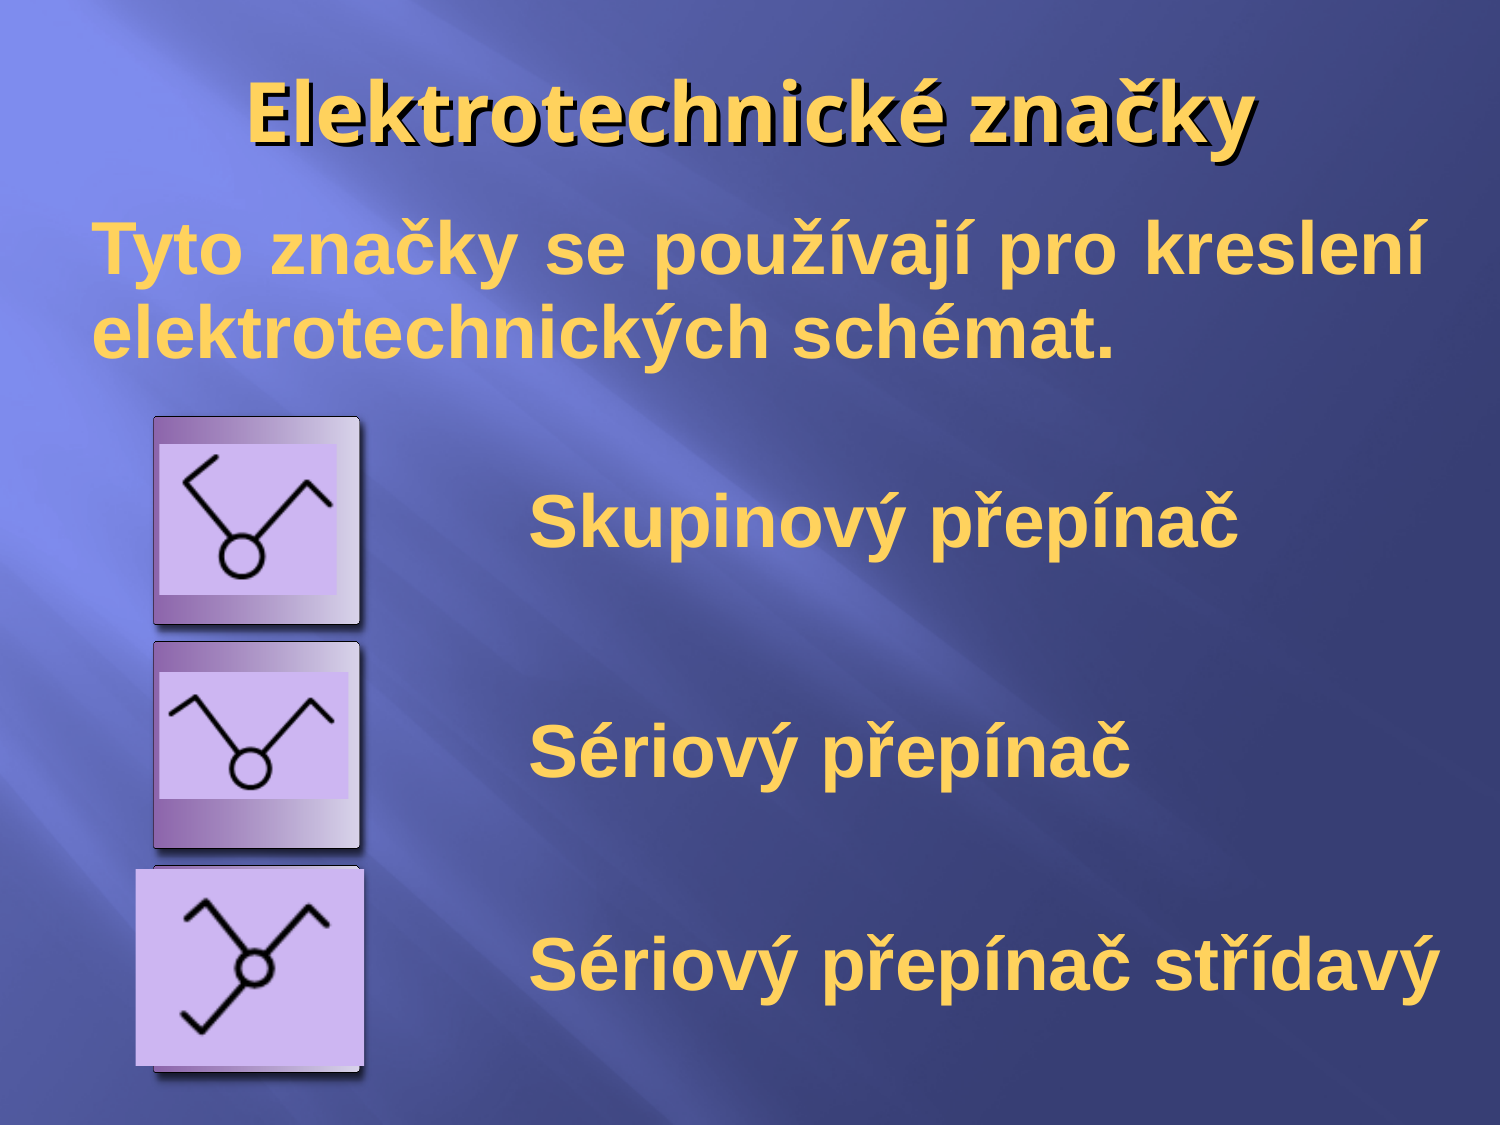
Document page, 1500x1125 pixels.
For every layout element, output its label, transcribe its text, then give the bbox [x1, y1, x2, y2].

title Elektrotechnické značky [75, 45, 1426, 173]
text_box Sériový přepínač střídavý [513, 881, 1459, 1047]
text_box Skupinový přepínač [513, 467, 1282, 575]
text_box Tyto značky se používají pro kreslení elektrotechnických schémat. [76, 184, 1447, 398]
text_box Sériový přepínač [513, 668, 1329, 835]
picture [135, 408, 373, 1095]
